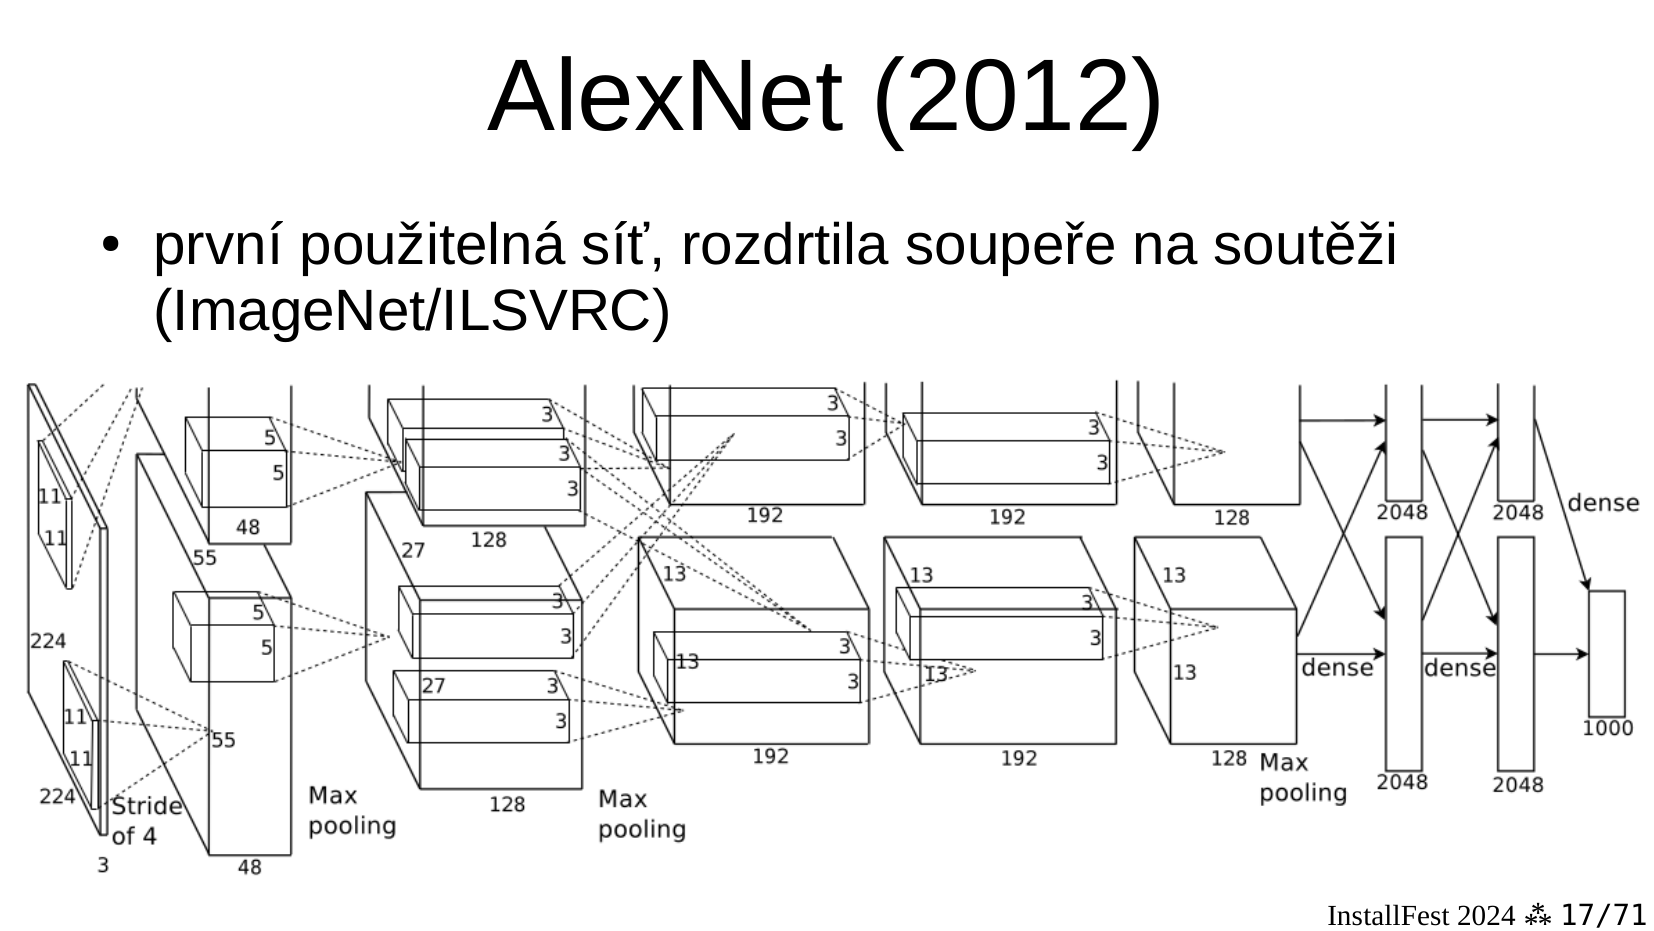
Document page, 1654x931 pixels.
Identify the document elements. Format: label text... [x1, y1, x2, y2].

title AlexNet (2012) [82, 38, 1571, 153]
picture [9, 371, 1654, 896]
list první použitelná síť, rozdrtila soupeře na soutěži (ImageNet/ILSVRC) [82, 212, 1571, 371]
